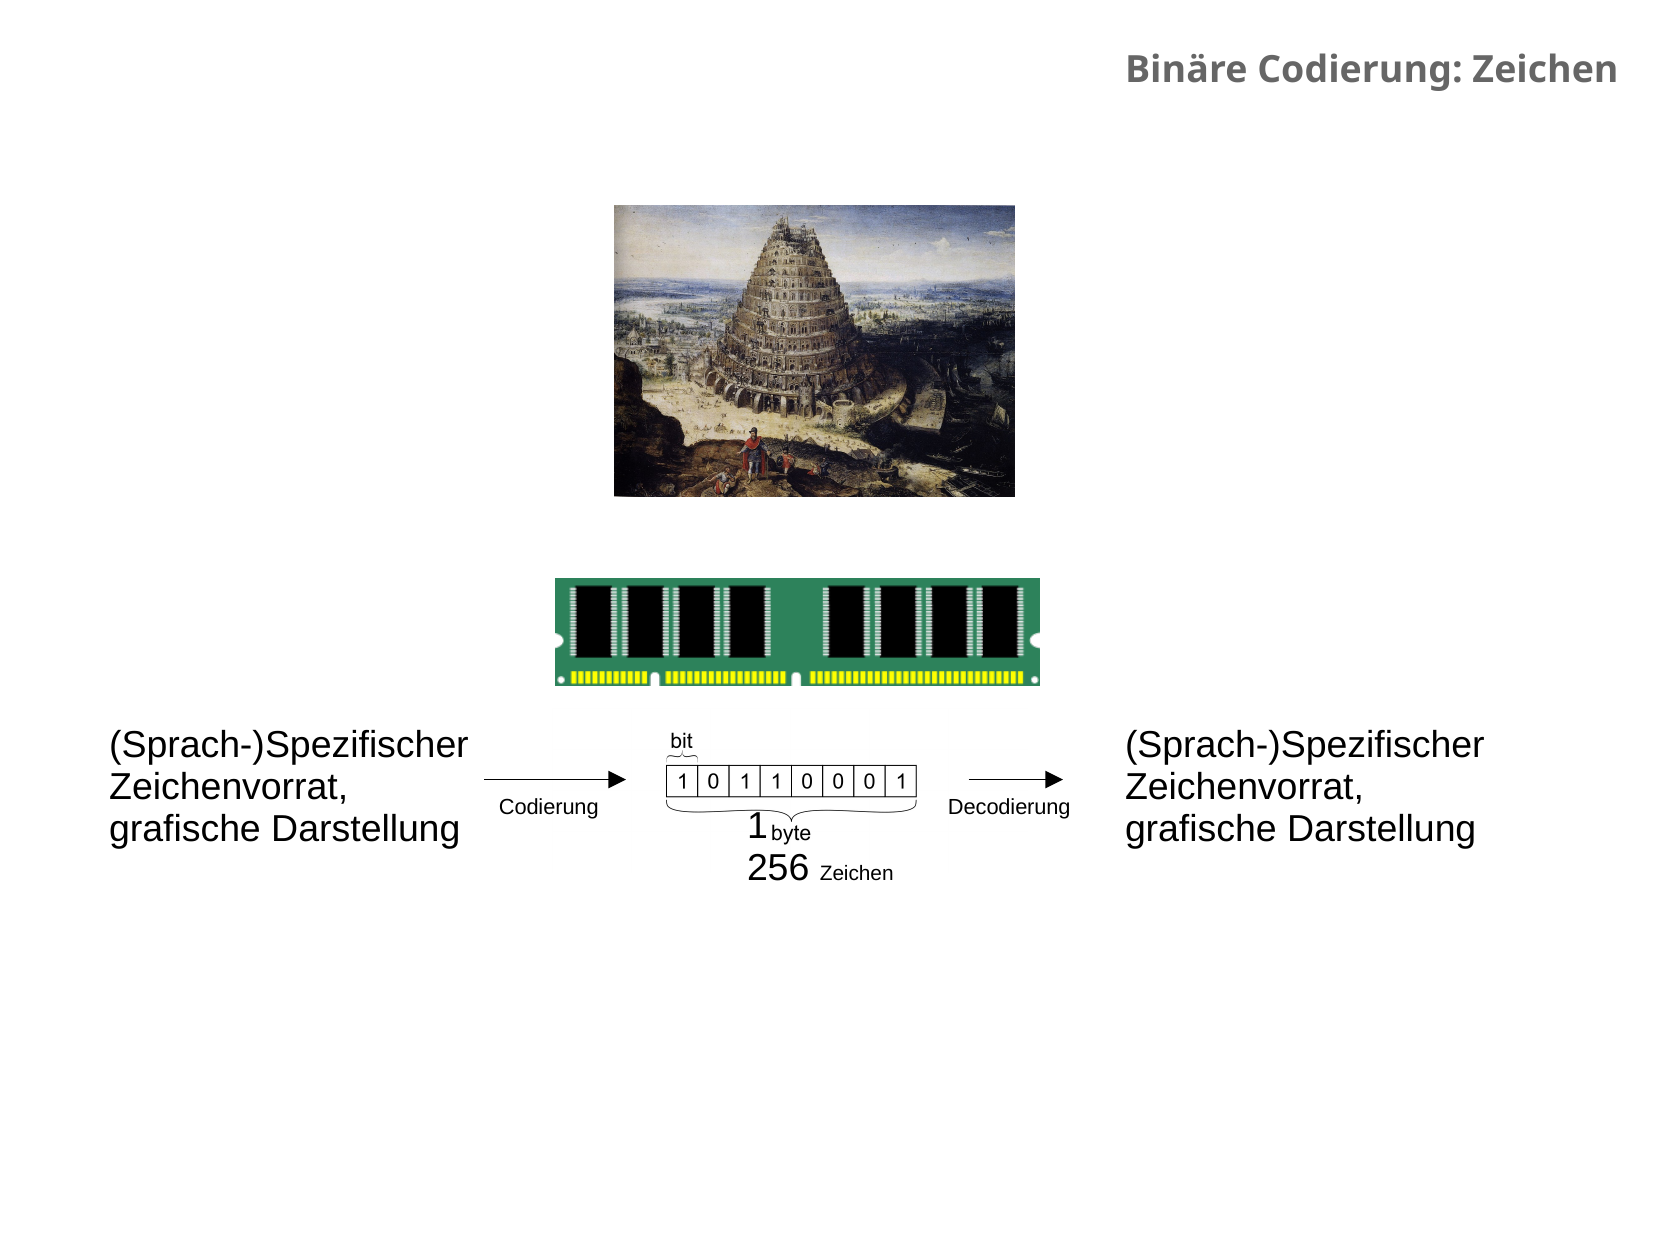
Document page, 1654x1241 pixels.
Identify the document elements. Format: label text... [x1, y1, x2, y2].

text_box (Sprach-)Spezifischer Zeichenvorrat, grafische Darstellung [94, 716, 508, 857]
text_box (Sprach-)Spezifischer Zeichenvorrat, grafische Darstellung [1110, 716, 1524, 857]
text_box Codierung [484, 787, 615, 827]
text_box 1 256 Zeichen [732, 797, 1028, 981]
text_box Binäre Codierung: Zeichen [1110, 35, 1595, 87]
picture [552, 780, 608, 787]
picture [614, 205, 1015, 497]
text_box Decodierung [933, 787, 1087, 852]
picture [555, 578, 1040, 686]
picture [552, 708, 1028, 873]
